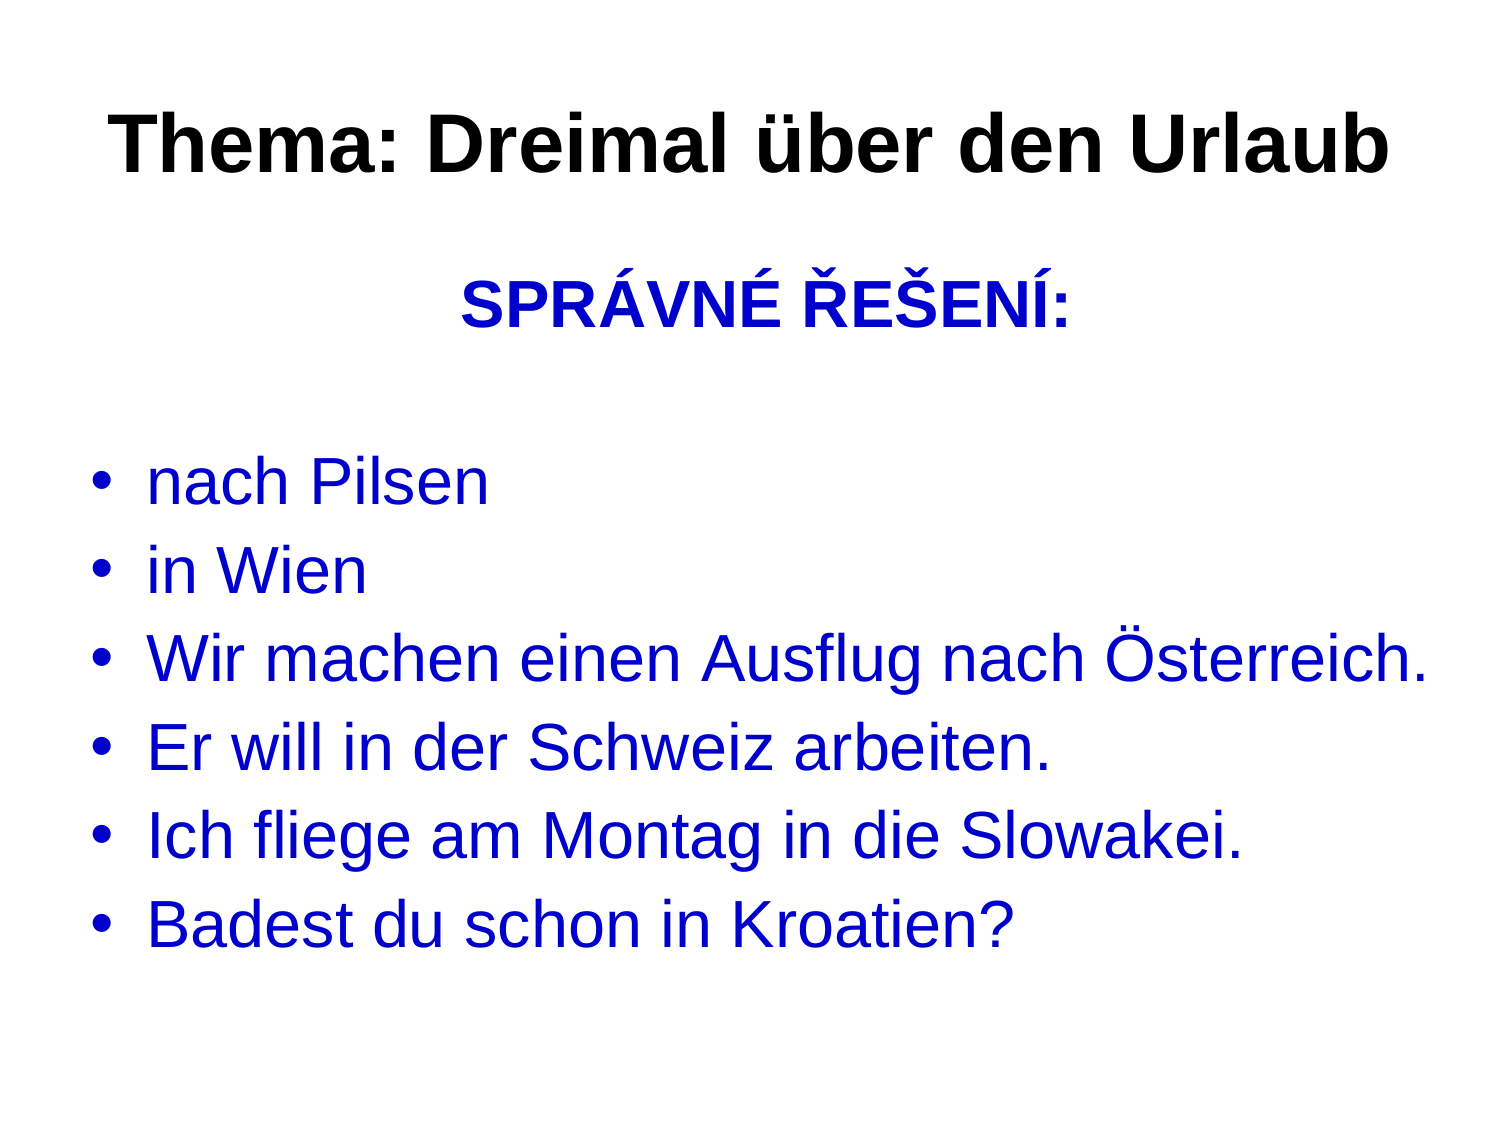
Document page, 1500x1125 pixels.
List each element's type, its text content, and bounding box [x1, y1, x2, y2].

title Thema: Dreimal über den Urlaub [75, 45, 1426, 233]
list SPRÁVNÉ ŘEŠENÍ: nach Pilsen in Wien Wir machen einen Ausflug nach Österreich. Er will in der Schweiz arbeiten. Ich fliege am Montag in die Slowakei. Badest du schon in Kroatien? [74, 262, 1459, 1006]
